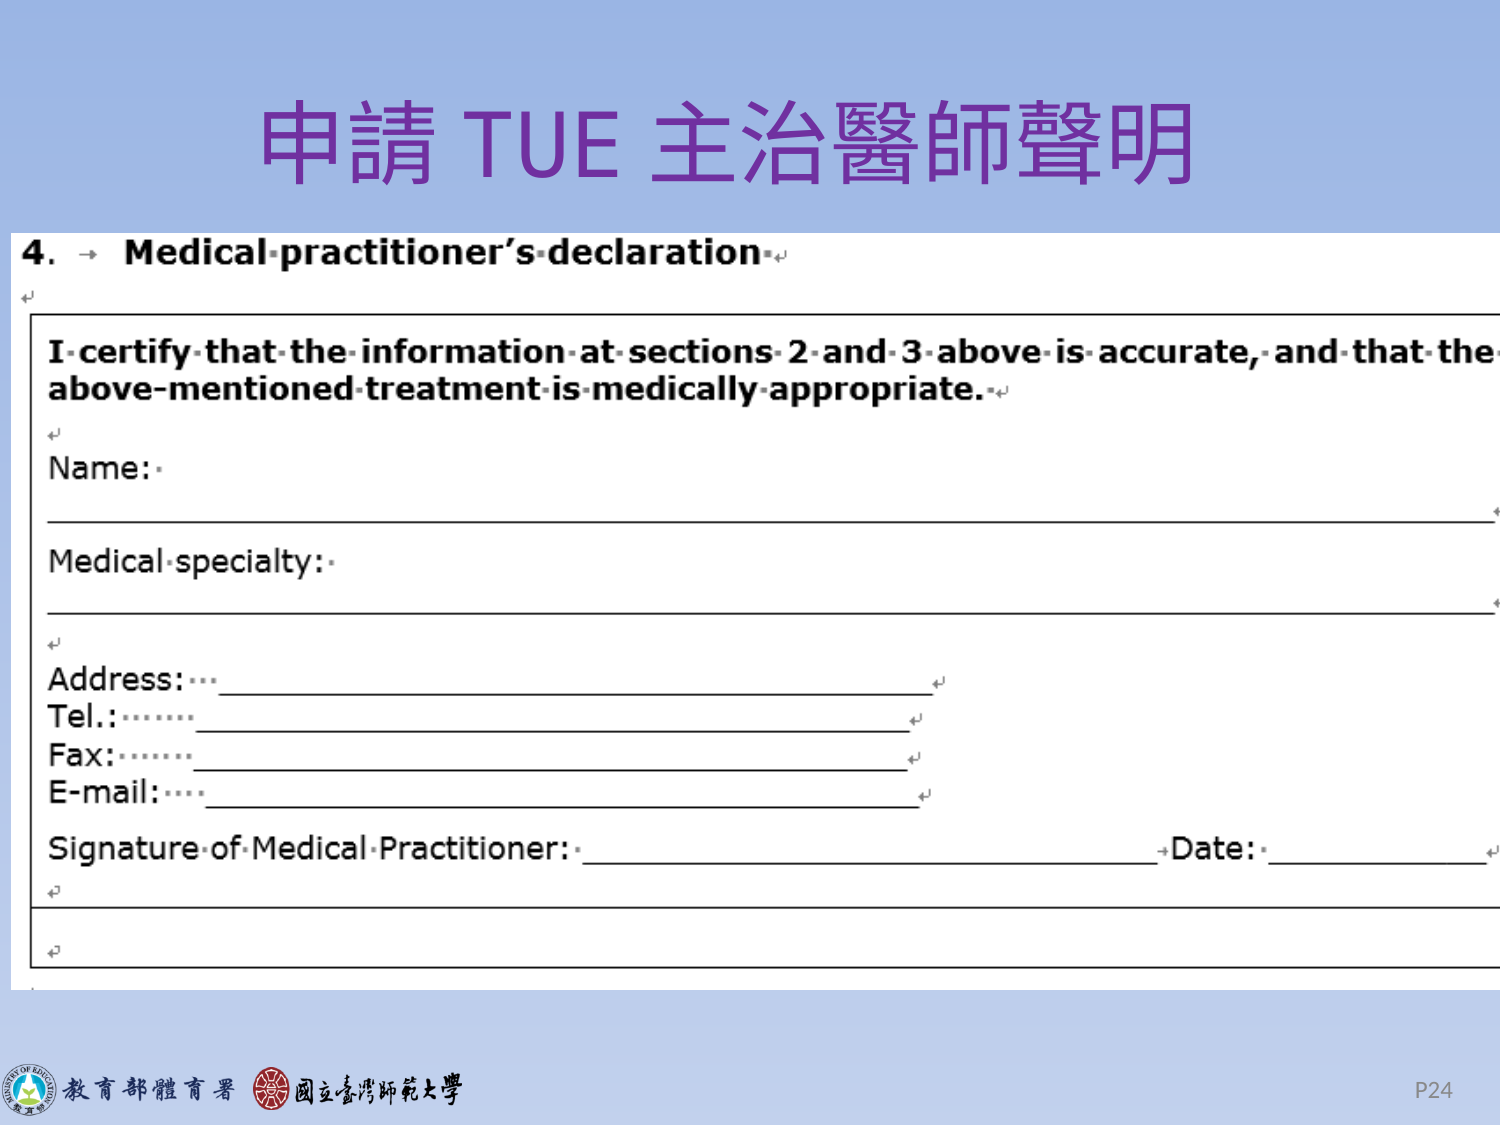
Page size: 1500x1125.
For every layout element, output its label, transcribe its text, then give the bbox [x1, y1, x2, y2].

title 申請TUE主治醫師聲明 [5, 78, 1447, 173]
picture [11, 233, 1500, 990]
text_box P [1399, 1046, 1500, 1125]
